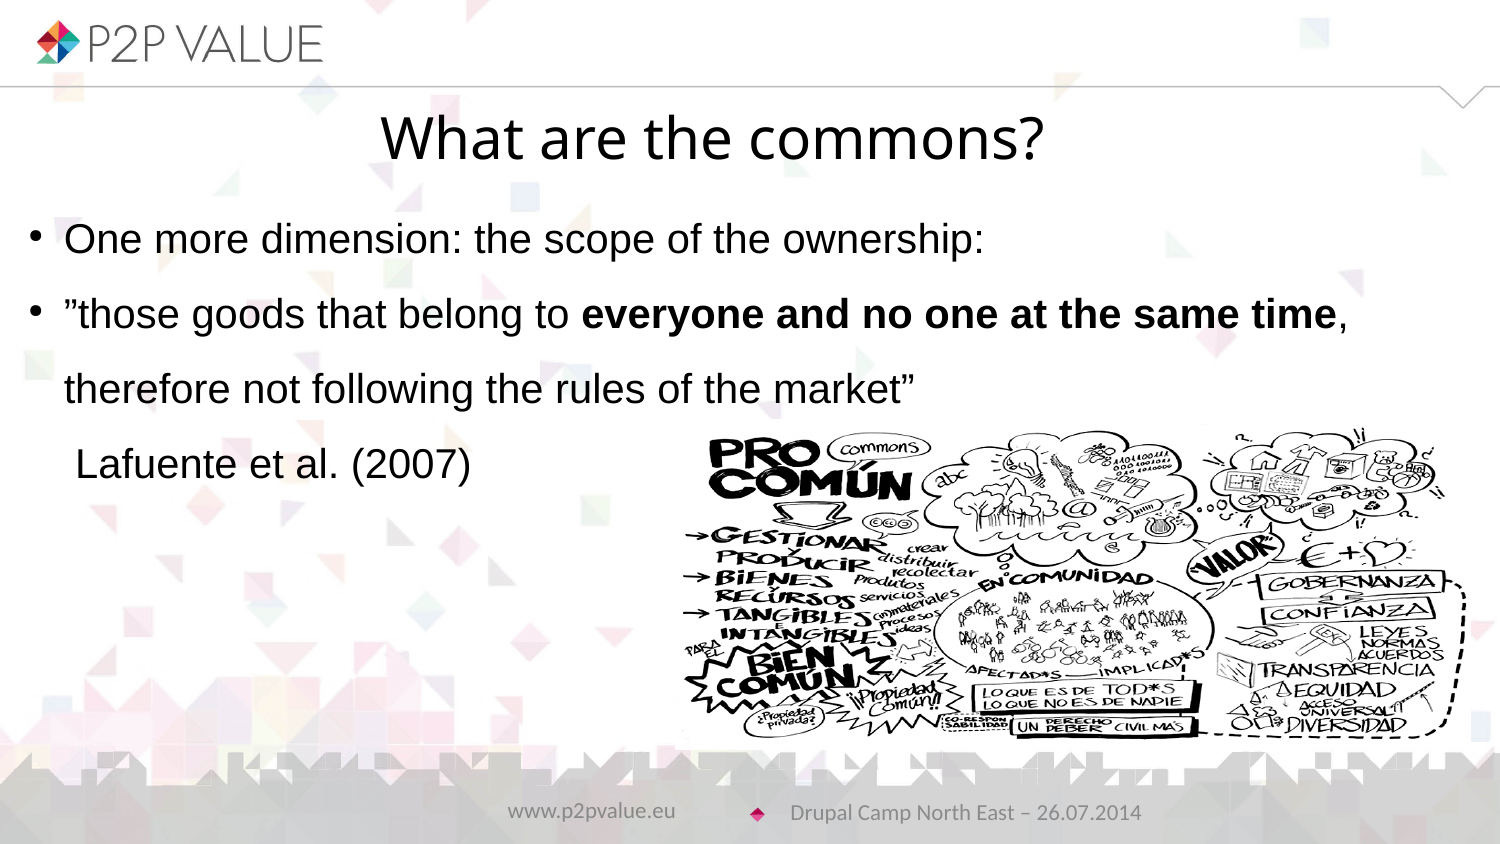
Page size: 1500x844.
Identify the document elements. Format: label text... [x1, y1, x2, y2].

text_box Drupal Camp North East – 26.07.2014 [777, 788, 1470, 834]
subtitle One more dimension: the scope of the ownership: ”those goods that belong to everyone and no one at the same time, therefore not following the rules of the market” Lafuente et al. (2007) [15, 180, 1496, 736]
title What are the commons? [60, 92, 1366, 180]
picture [0, 0, 1500, 844]
text_box www.p2pvalue.eu [501, 789, 720, 829]
